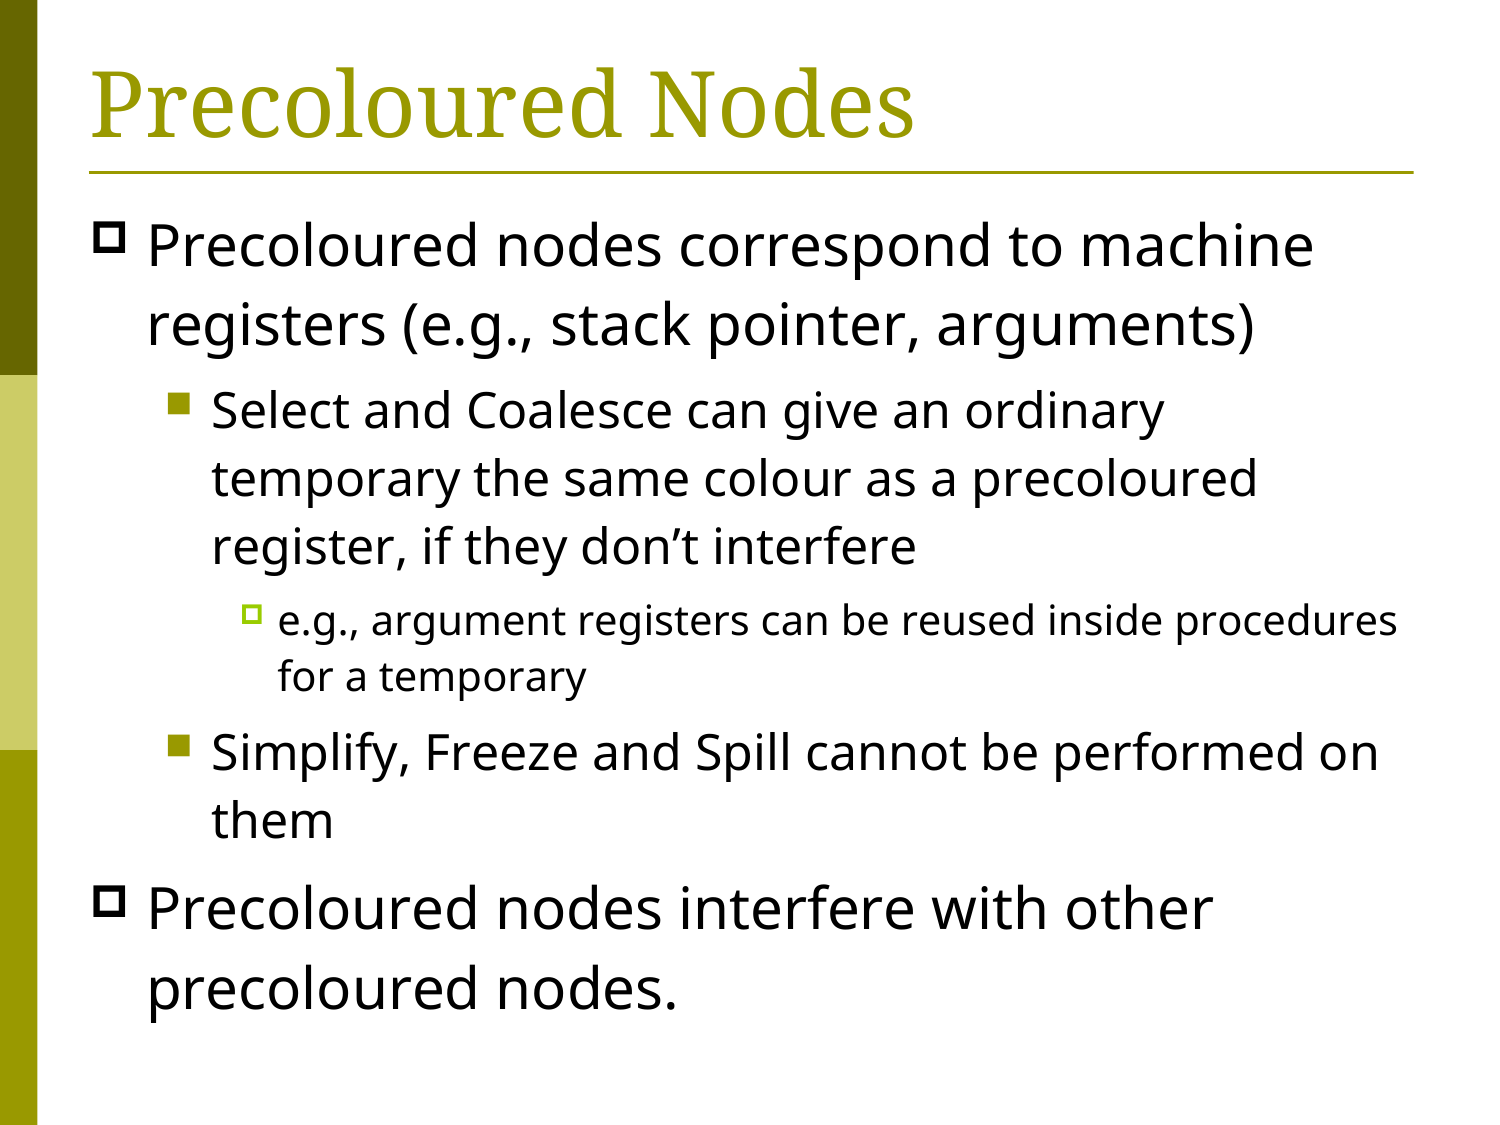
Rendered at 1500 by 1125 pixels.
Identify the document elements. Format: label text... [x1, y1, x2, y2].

title Precoloured Nodes [75, 45, 1426, 173]
list Precoloured nodes correspond to machine registers (e.g., stack pointer, arguments) Select and Coalesce can give an ordinary temporary the same colour as a precoloured register, if they don’t interfere e.g., argument registers can be reused inside procedures for a temporary Simplify, Freeze and Spill cannot be performed on them Precoloured nodes interfere with other precoloured nodes. [75, 196, 1426, 1006]
